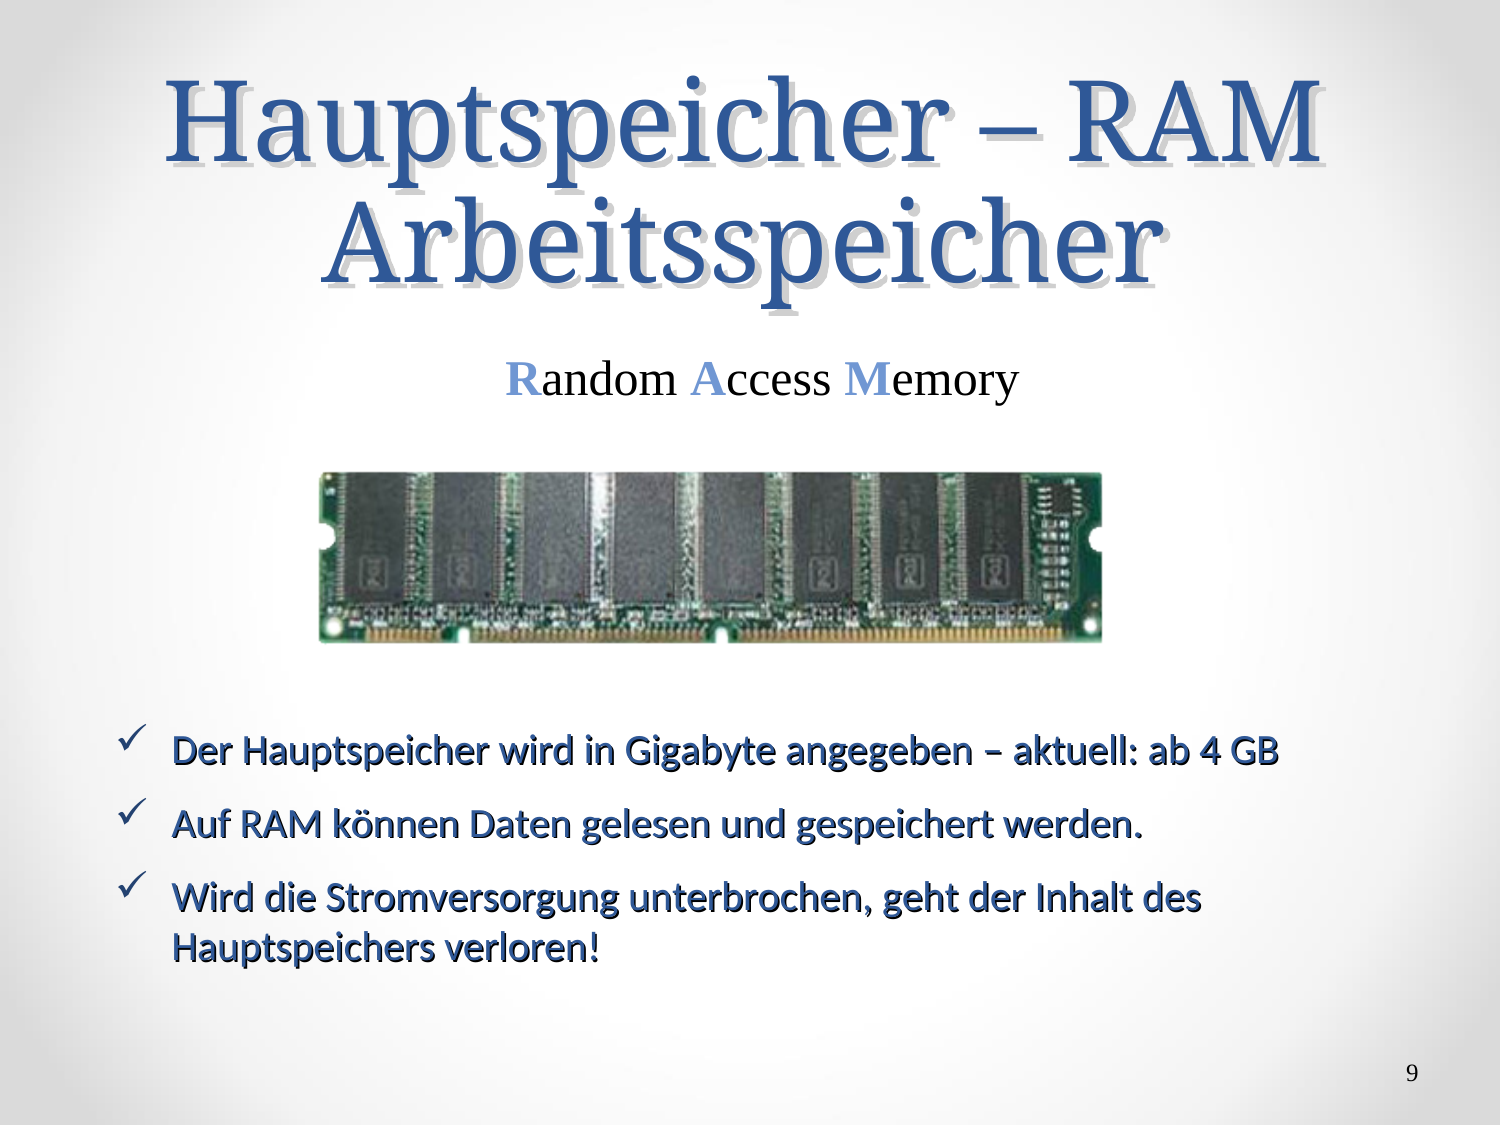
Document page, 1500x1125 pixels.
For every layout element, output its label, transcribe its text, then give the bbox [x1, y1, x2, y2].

title Hauptspeicher – RAM Arbeitsspeicher [68, 55, 1419, 313]
picture [0, 0, 1500, 1125]
text_box <Foliennummer> [1401, 1042, 1494, 1103]
text_box Der Hauptspeicher wird in Gigabyte angegeben – aktuell: ab 4 GB Auf RAM können Daten gelesen und gespeichert werden. Wird die Stromversorgung unterbrochen, geht der Inhalt des Hauptspeichers verloren! [100, 714, 1412, 977]
text_box Random Access Memory [249, 337, 1276, 414]
